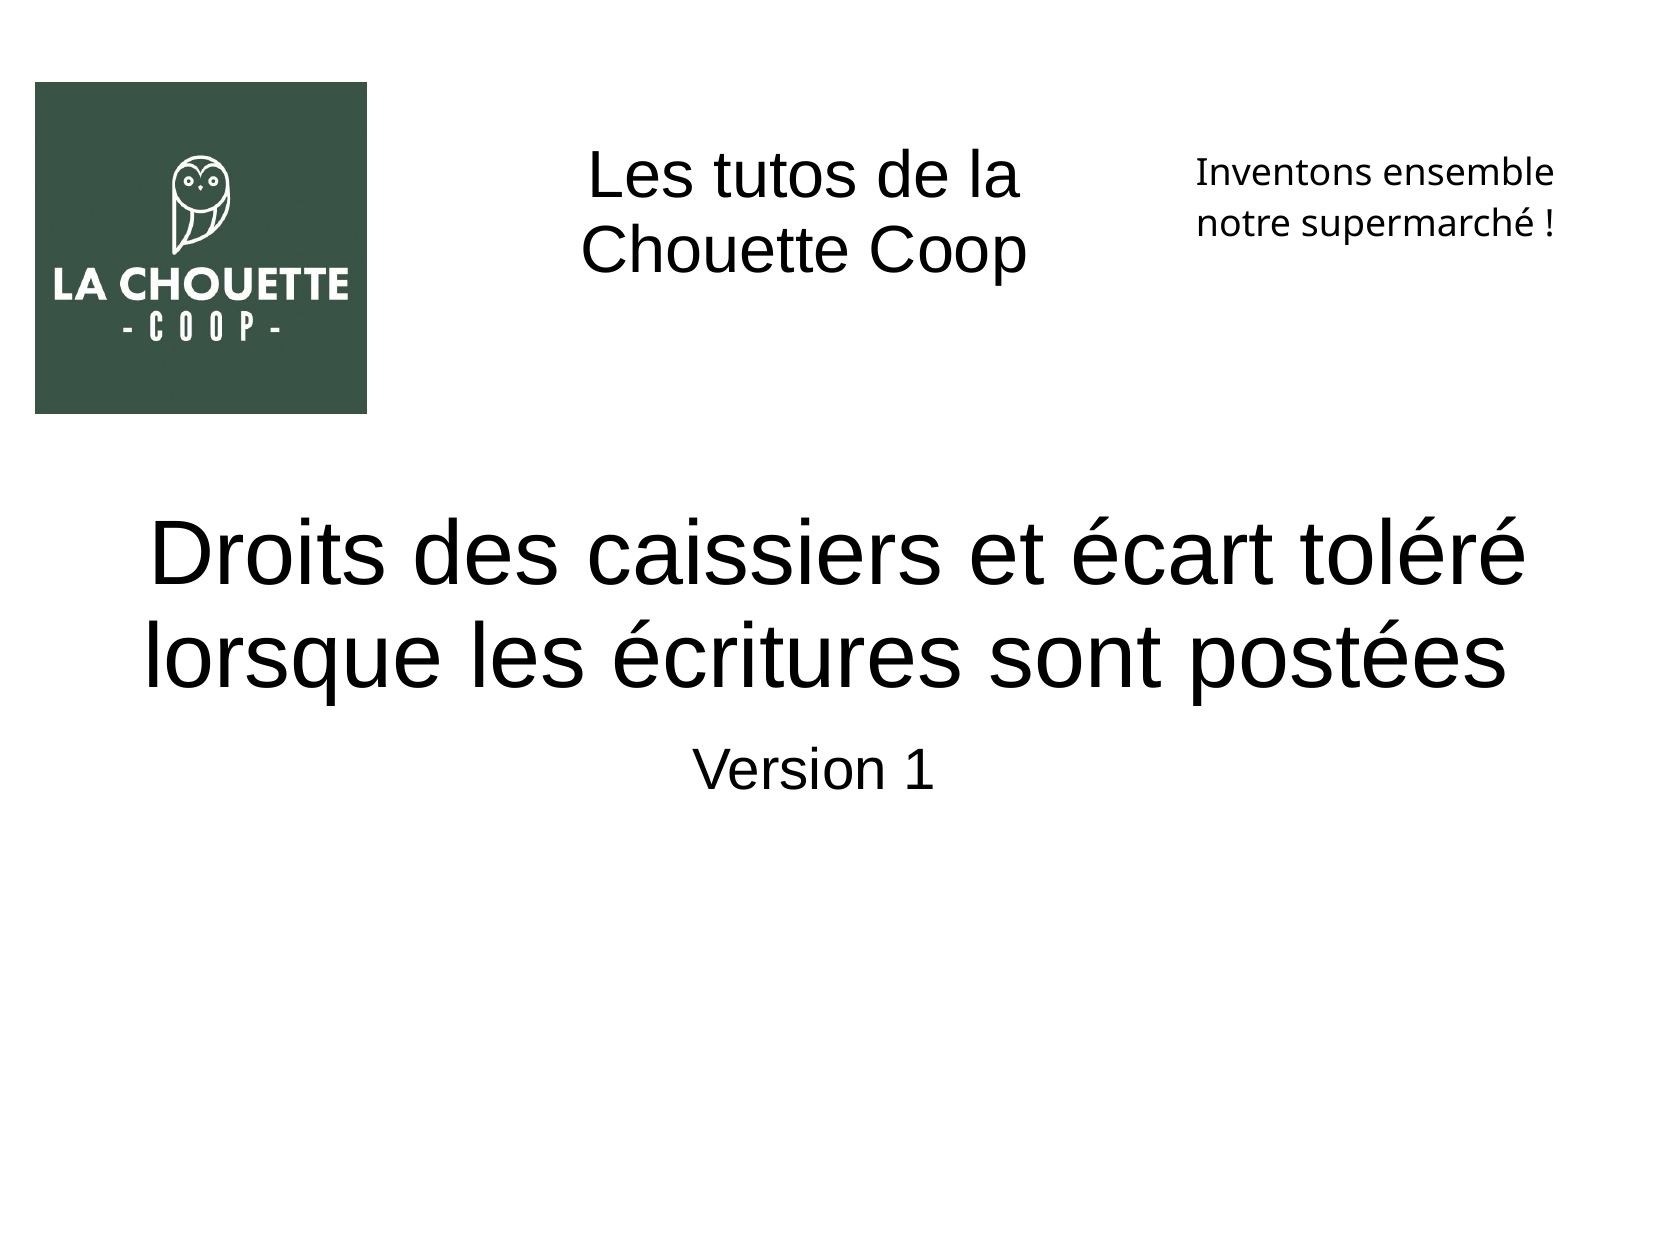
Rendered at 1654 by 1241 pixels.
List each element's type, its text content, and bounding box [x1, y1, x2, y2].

picture [35, 82, 367, 414]
text_box Les tutos de la Chouette Coop [565, 129, 1087, 295]
text_box Inventons ensemble notre supermarché ! [1181, 138, 1642, 395]
subtitle Droits des caissiers et écart toléré lorsque les écritures sont postées Version 1 [82, 496, 1571, 815]
